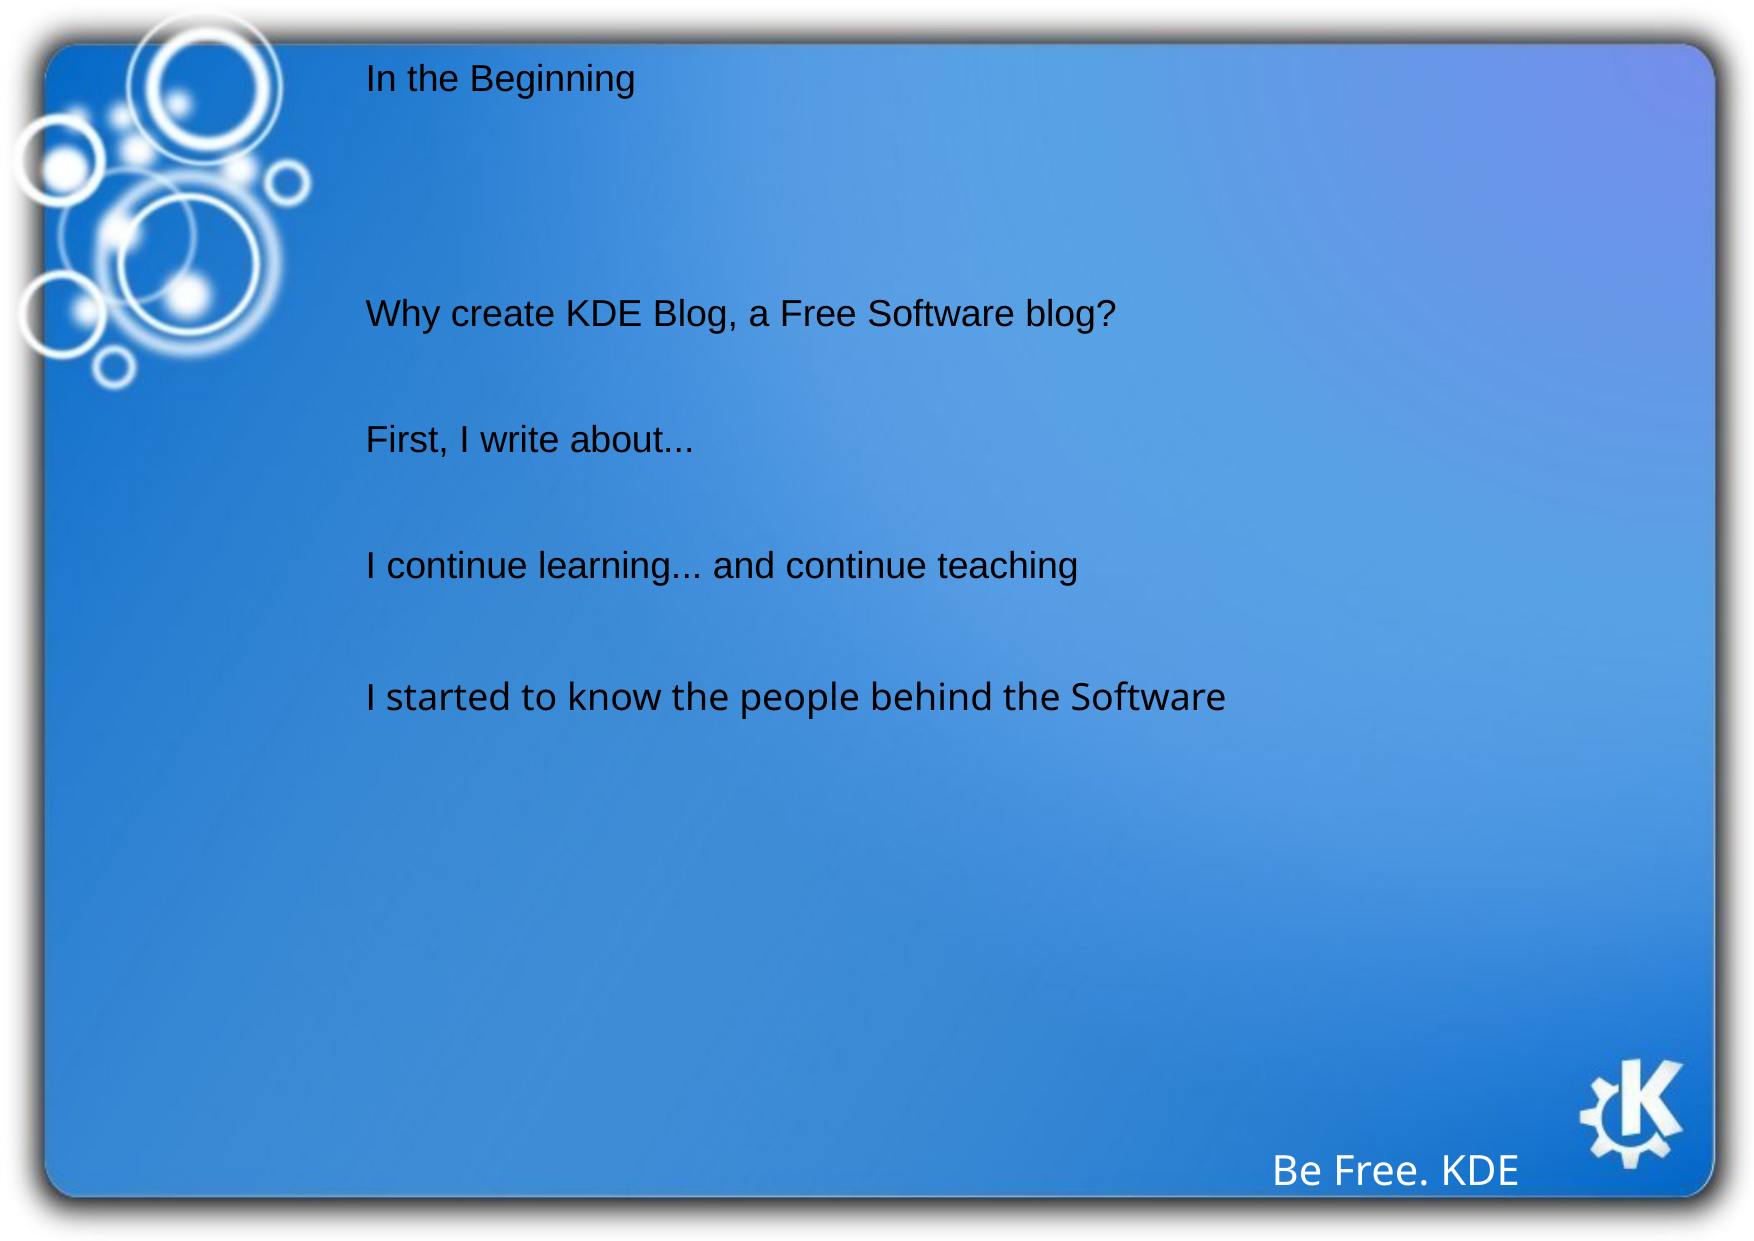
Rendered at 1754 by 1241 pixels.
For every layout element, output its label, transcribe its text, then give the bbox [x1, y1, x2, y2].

title In the Beginning [350, 49, 1649, 174]
picture [0, 0, 1754, 1241]
list Why create KDE Blog, a Free Software blog? First, I write about... I continue learning... and continue teaching I started to know the people behind the Software [350, 285, 1649, 1079]
